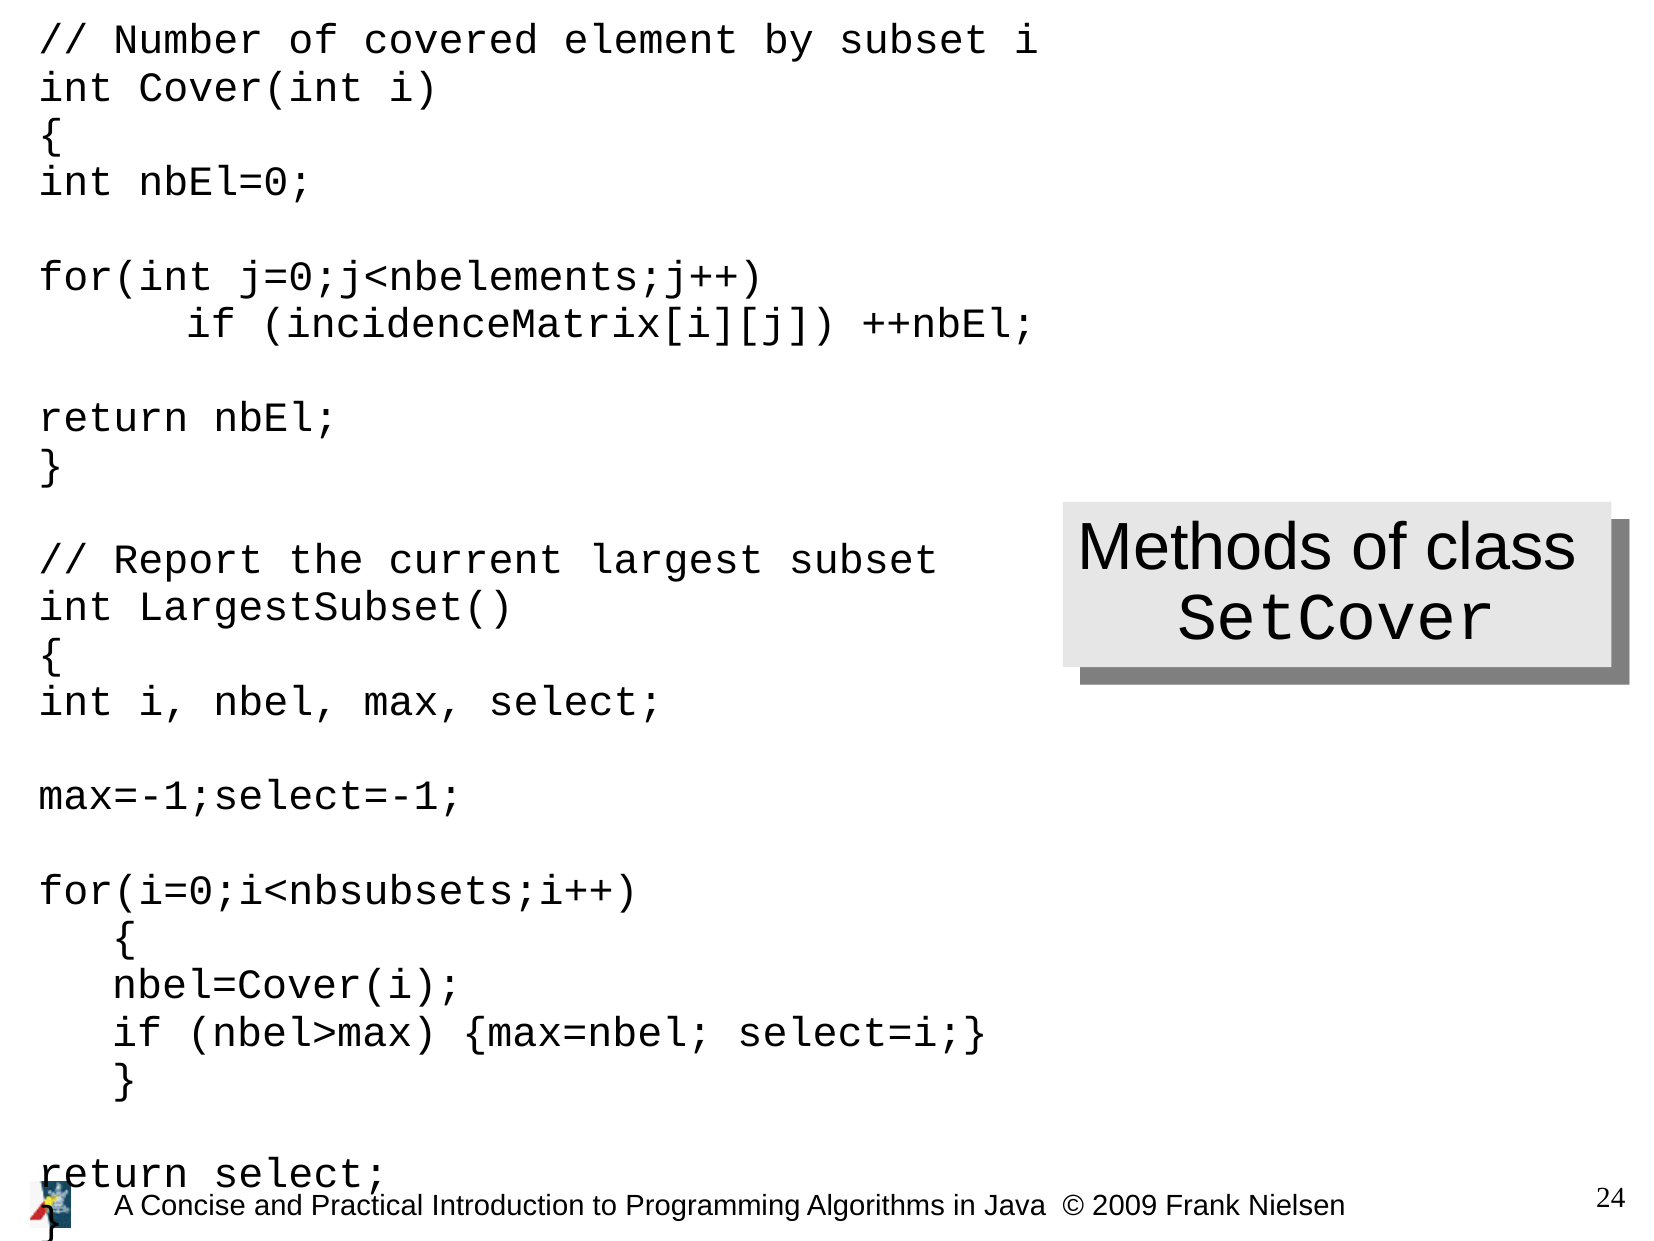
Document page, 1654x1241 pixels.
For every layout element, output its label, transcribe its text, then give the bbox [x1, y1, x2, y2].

text_box // Number of covered element by subset i int Cover(int i) { int nbEl=0; for(int j=0;j<nbelements;j++) if (incidenceMatrix[i][j]) ++nbEl; return nbEl; } // Report the current largest subset int LargestSubset() { int i, nbel, max, select; max=-1;select=-1; for(i=0;i<nbsubsets;i++) { nbel=Cover(i); if (nbel>max) {max=nbel; select=i;} } return select; } [23, 11, 1087, 1236]
text_box Methods of class SetCover [1062, 501, 1612, 668]
